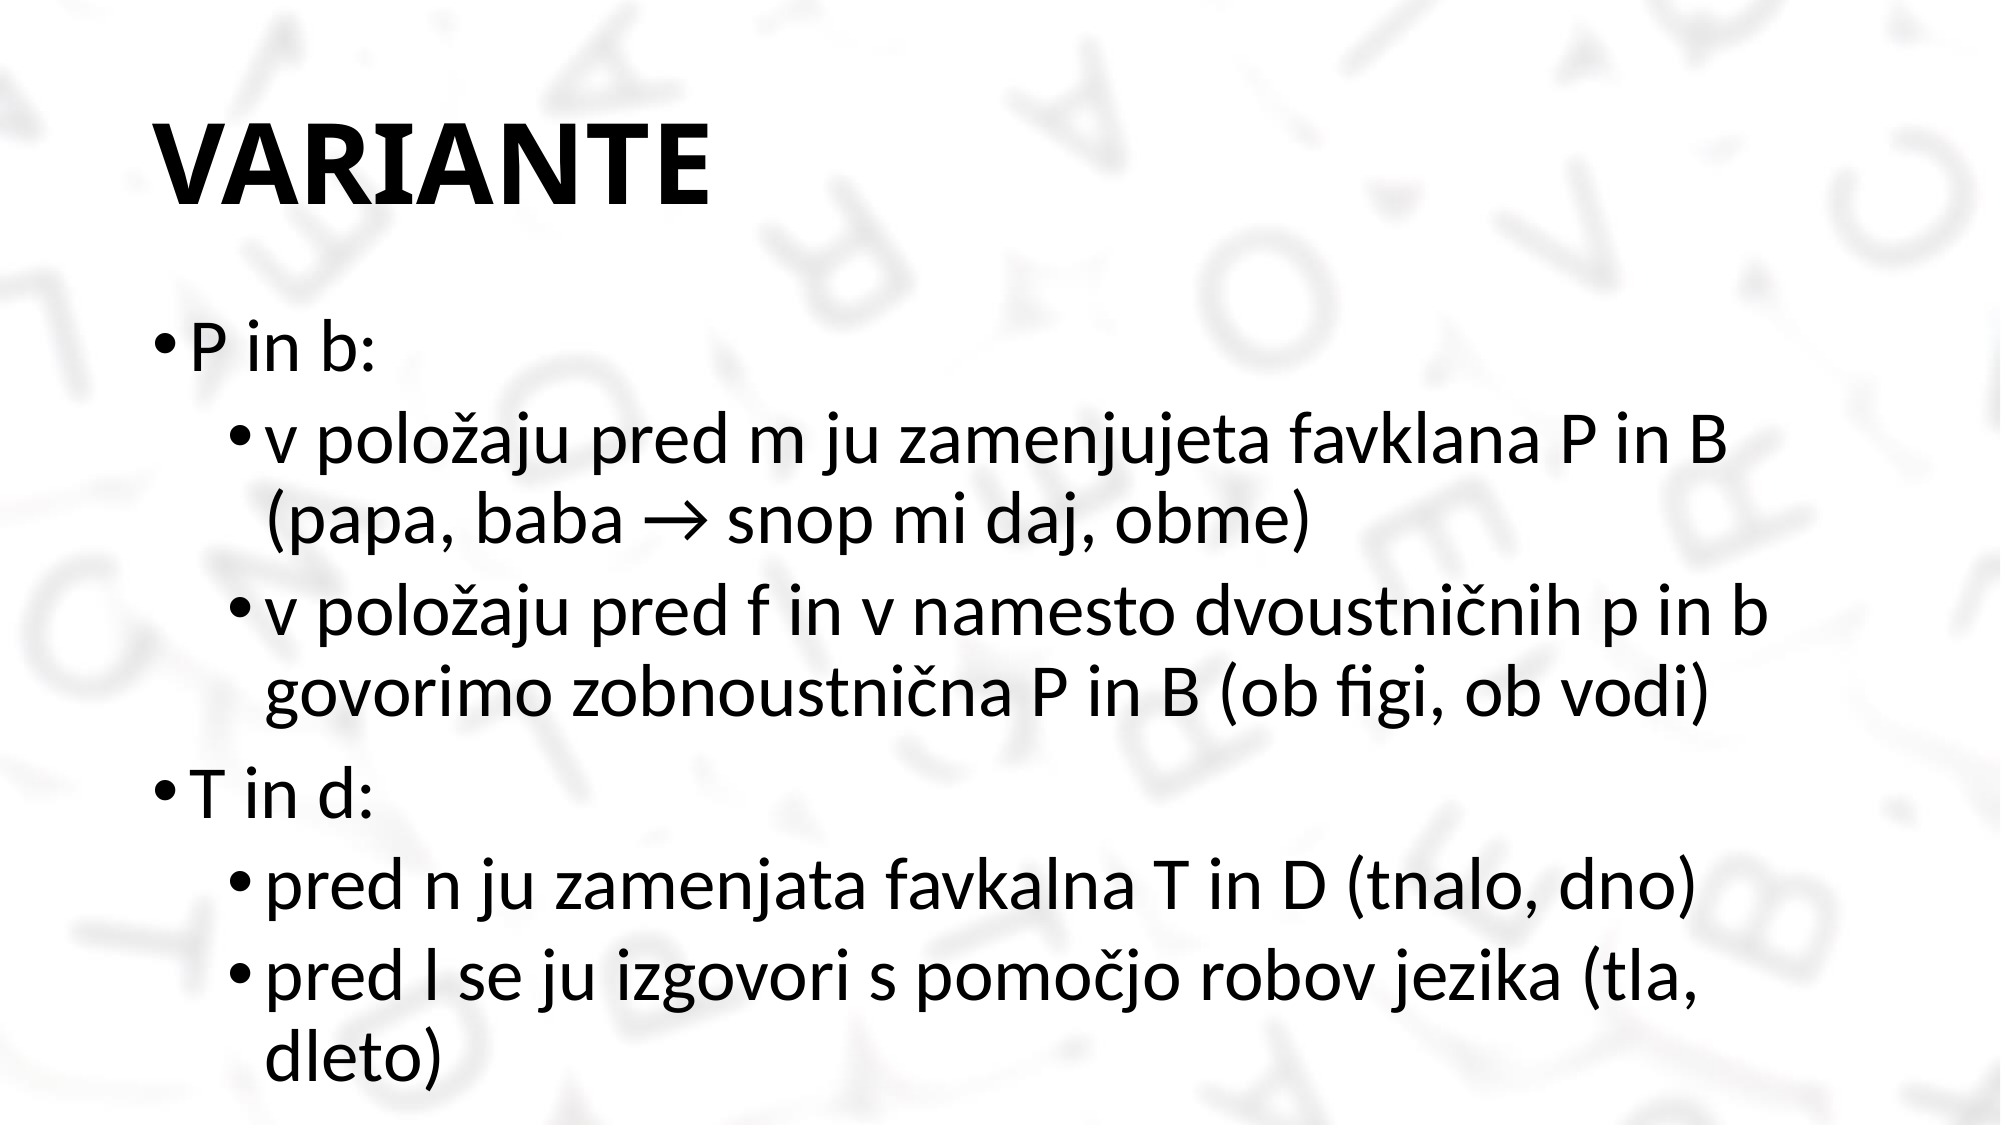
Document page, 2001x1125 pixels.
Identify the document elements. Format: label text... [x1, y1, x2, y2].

list P in b: v položaju pred m ju zamenjujeta favklana P in B (papa, baba → snop mi daj, obme) v položaju pred f in v namesto dvoustničnih p in b govorimo zobnoustnična P in B (ob figi, ob vodi) T in d: pred n ju zamenjata favkalna T in D (tnalo, dno) pred l se ju izgovori s pomočjo robov jezika (tla, dleto) [137, 299, 1863, 1125]
title VARIANTE [137, 59, 1863, 278]
picture [0, 0, 2001, 1125]
